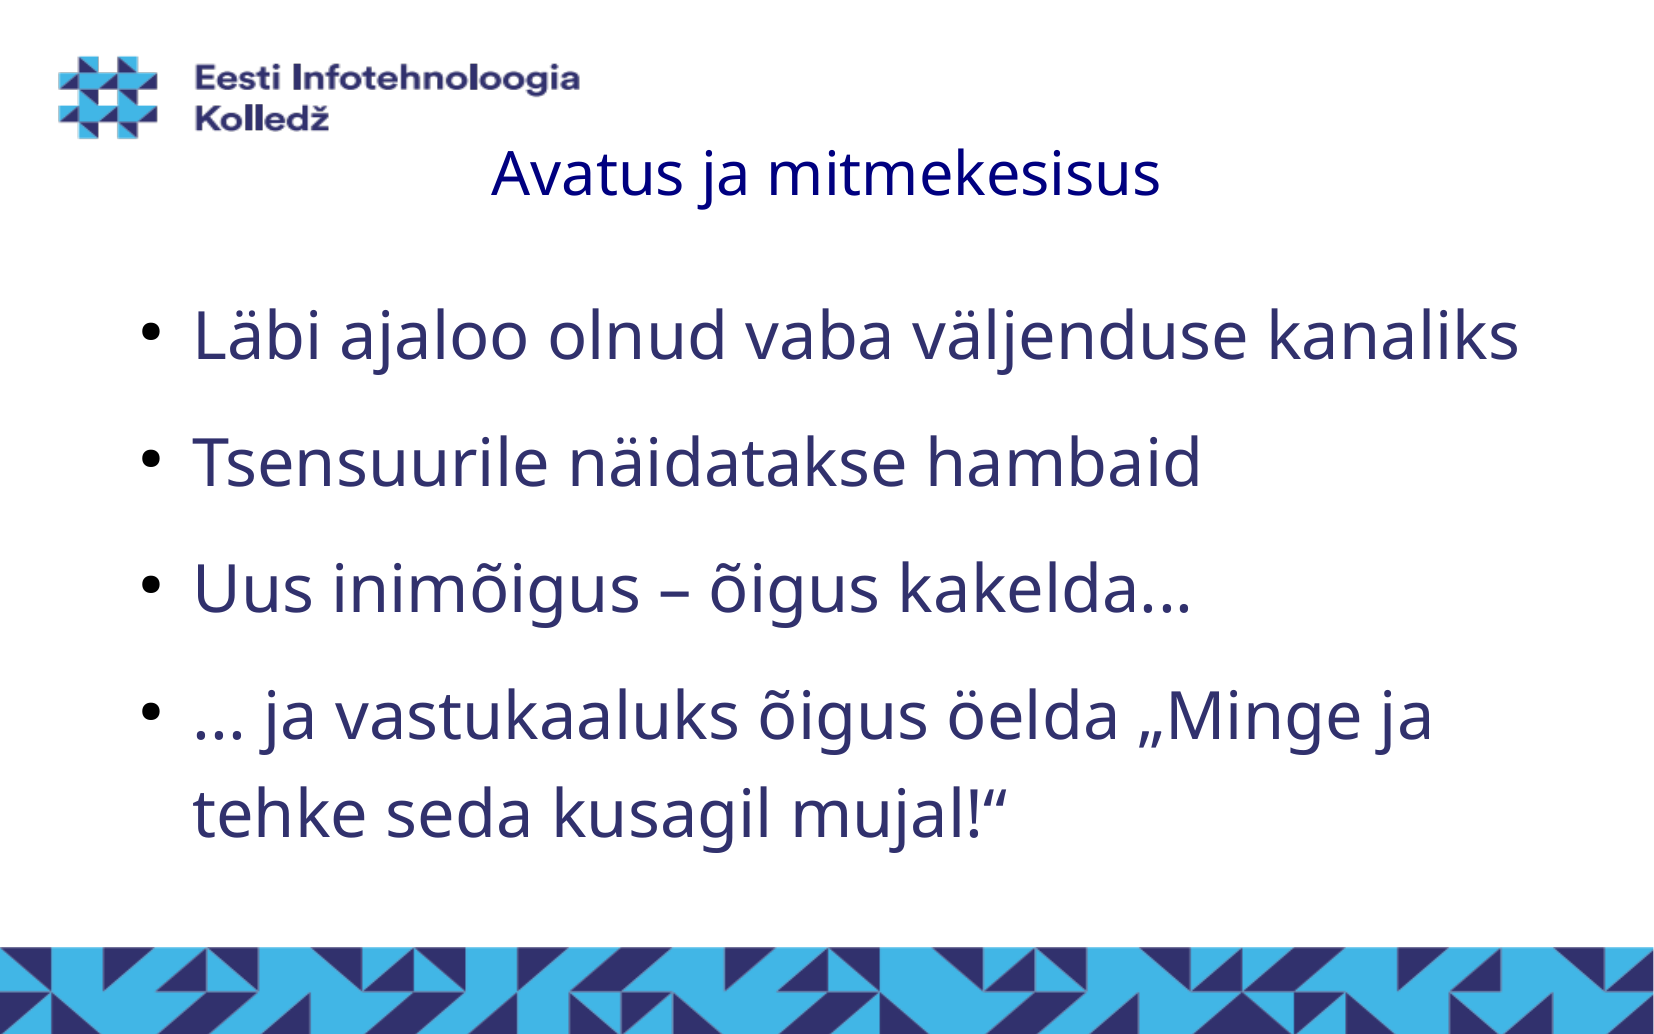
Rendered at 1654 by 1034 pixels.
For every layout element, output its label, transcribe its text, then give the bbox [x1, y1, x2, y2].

title Avatus ja mitmekesisus [121, 83, 1533, 260]
list Läbi ajaloo olnud vaba väljenduse kanaliks Tsensuurile näidatakse hambaid Uus inimõigus – õigus kakelda... ... ja vastukaaluks õigus öelda „Minge ja tehke seda kusagil mujal!“ [121, 287, 1533, 938]
